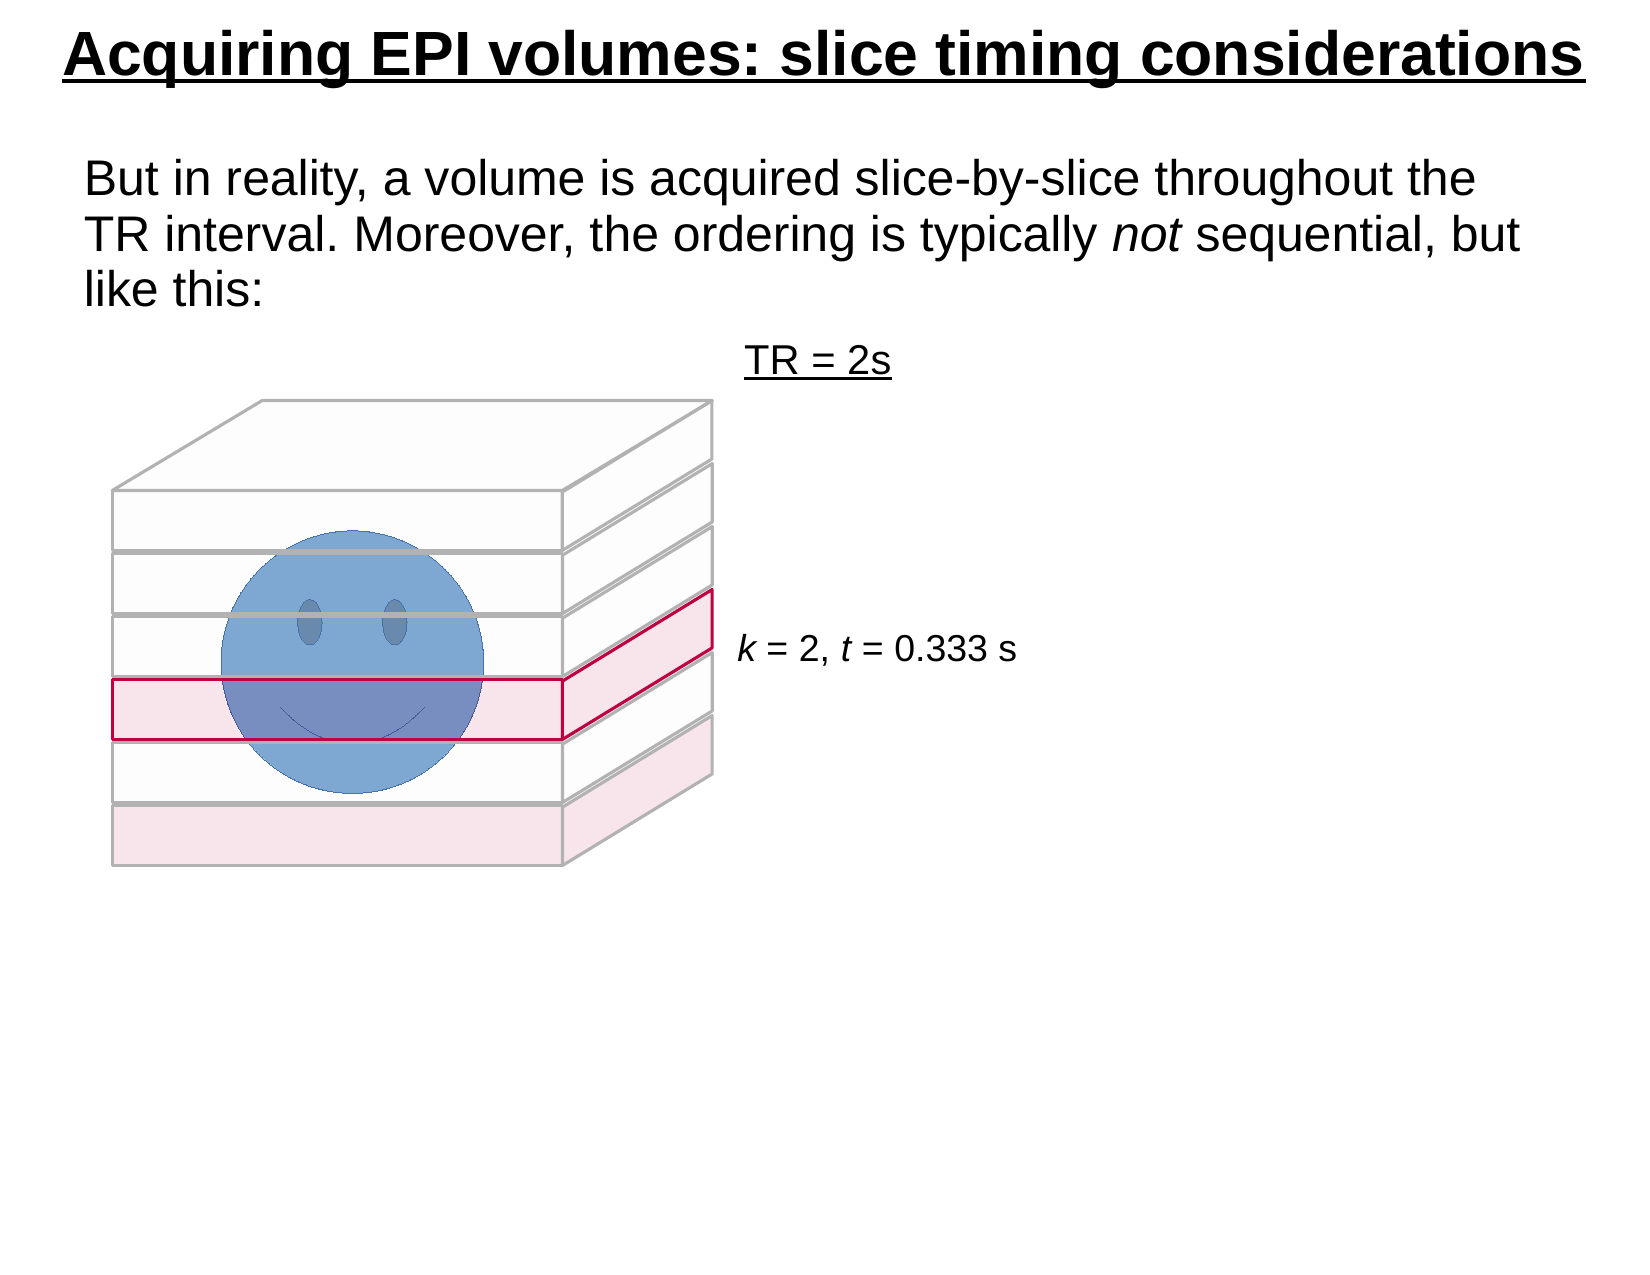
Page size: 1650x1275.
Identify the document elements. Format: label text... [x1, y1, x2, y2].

text_box But in reality, a volume is acquired slice-by-slice throughout the TR interval. Moreover, the ordering is typically not sequential, but like this: [69, 142, 1570, 325]
text_box k = 2, t = 0.333 s [722, 620, 1136, 677]
text_box [112, 400, 713, 803]
text_box Acquiring EPI volumes: slice timing considerations [47, 11, 1601, 97]
text_box [112, 715, 713, 866]
text_box TR = 2s [729, 329, 1238, 392]
